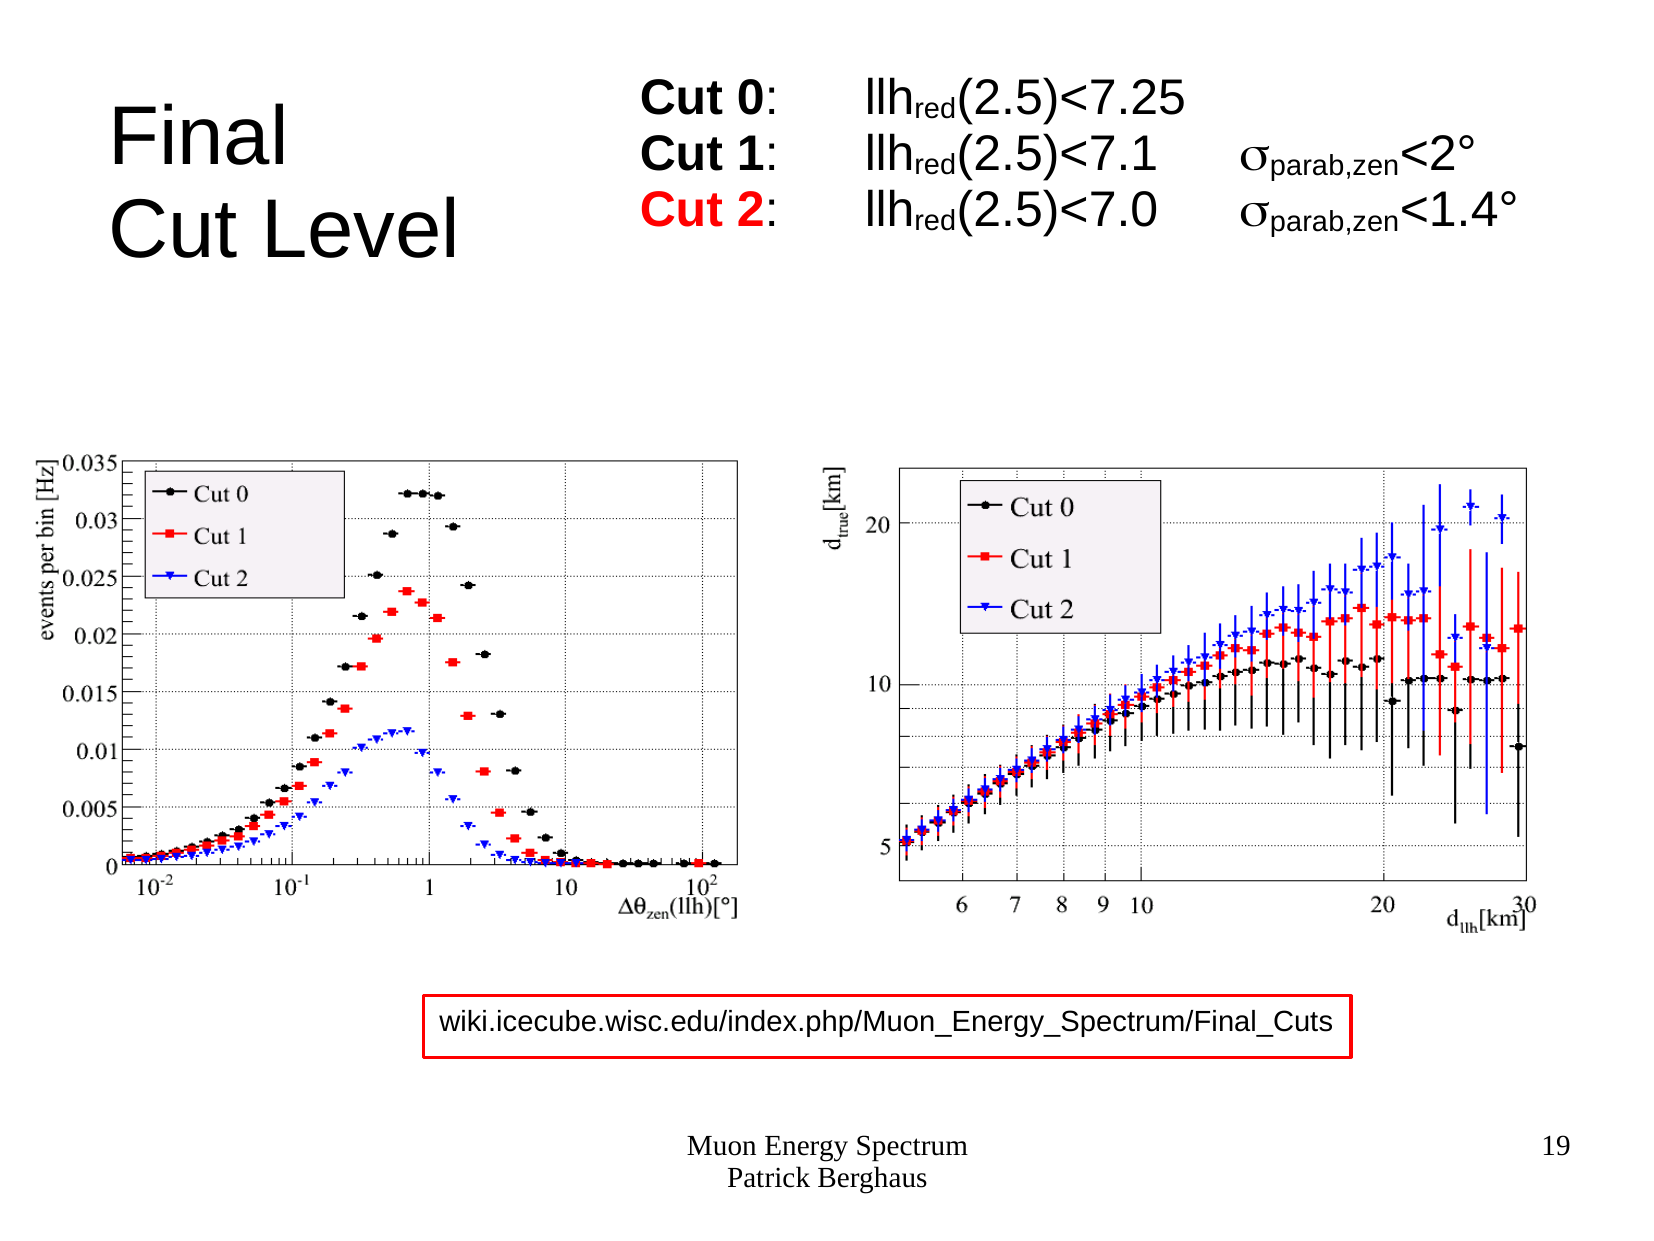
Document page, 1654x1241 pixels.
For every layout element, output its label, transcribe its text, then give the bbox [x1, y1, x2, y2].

text_box Cut 0: llhred(2.5)<7.25 Cut 1: llhred(2.5)<7.1 sparab,zen<2° Cut 2: llhred(2.5)<7.0 sparab,zen<1.4° [624, 62, 1541, 345]
text_box Final Cut Level [93, 82, 473, 344]
picture [25, 412, 1613, 938]
text_box wiki.icecube.wisc.edu/index.php/Muon_Energy_Spectrum/Final_Cuts [423, 995, 1351, 1058]
